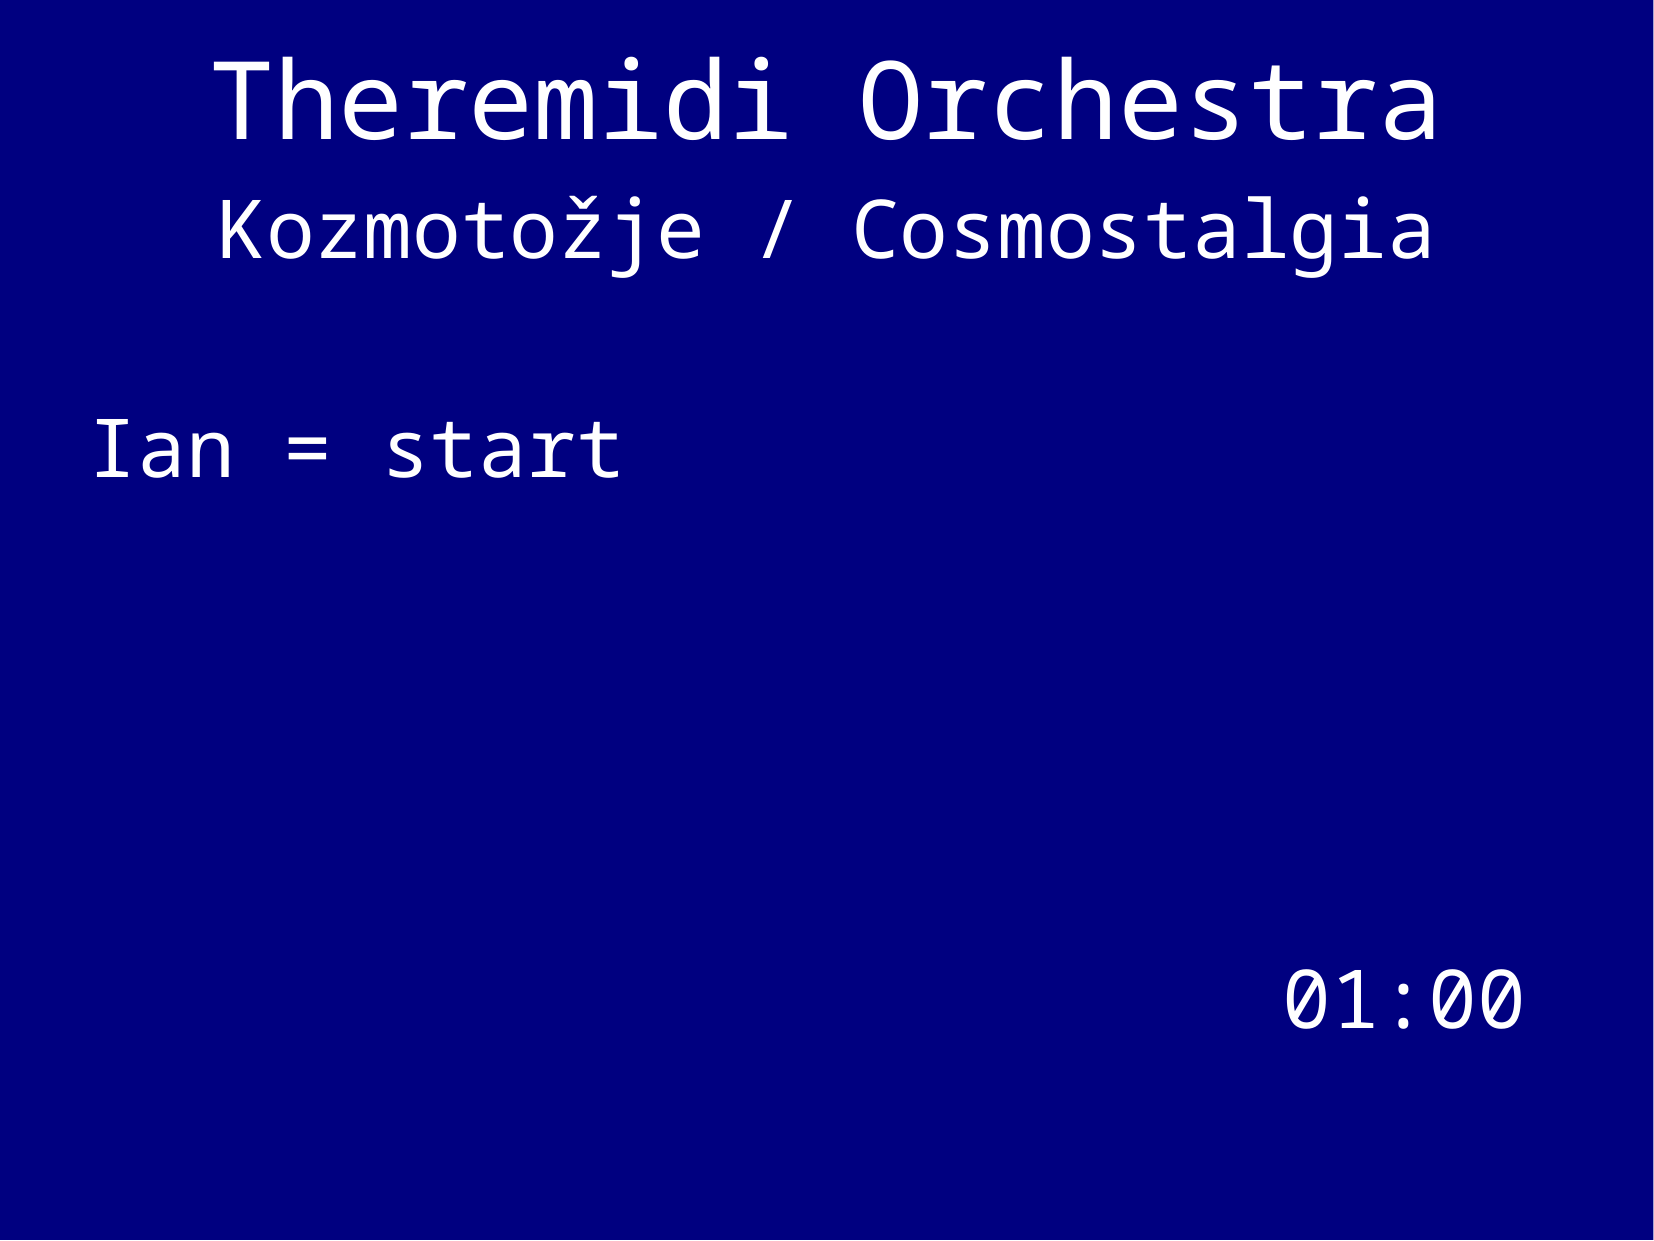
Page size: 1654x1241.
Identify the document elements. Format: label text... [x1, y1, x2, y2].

title Theremidi Orchestra Kozmotožje / Cosmostalgia [82, 49, 1571, 257]
subtitle Ian = start [88, 272, 1566, 1063]
text_box 01:00 [1282, 900, 1620, 1096]
